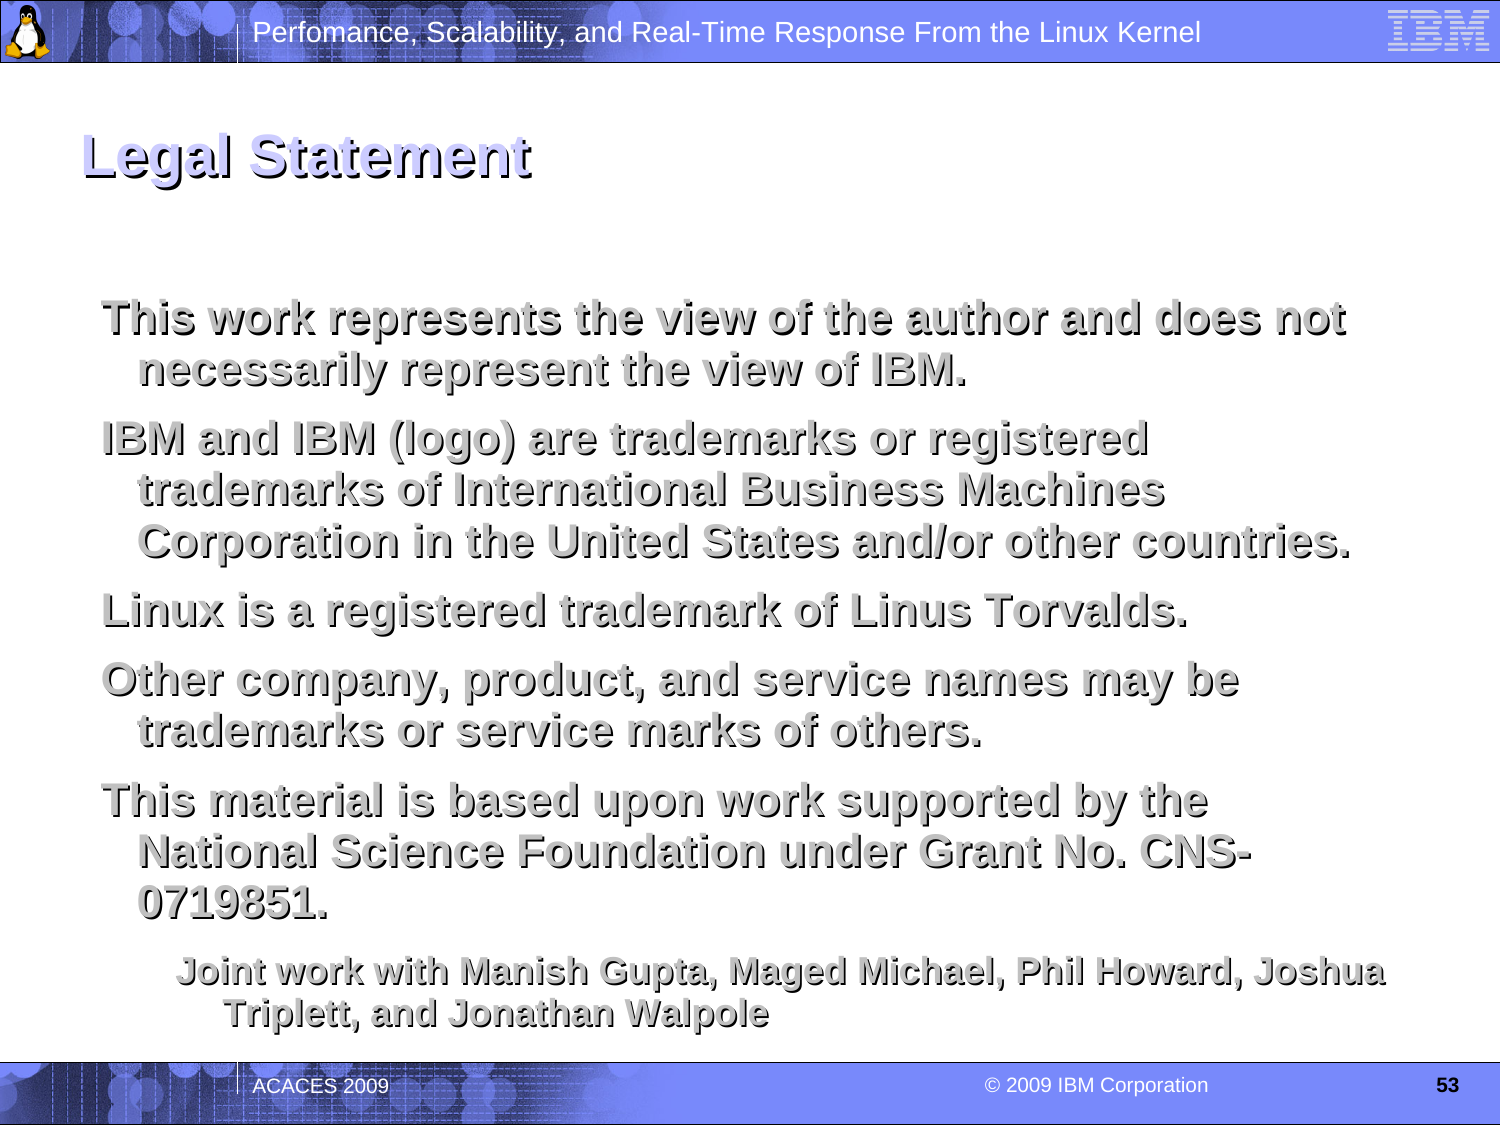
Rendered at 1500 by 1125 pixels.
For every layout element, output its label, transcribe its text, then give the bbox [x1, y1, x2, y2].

picture [1, 1, 1500, 62]
list This work represents the view of the author and does not necessarily represent the view of IBM. IBM and IBM (logo) are trademarks or registered trademarks of International Business Machines Corporation in the United States and/or other countries. Linux is a registered trademark of Linus Torvalds. Other company, product, and service names may be trademarks or service marks of others. This material is based upon work supported by the National Science Foundation under Grant No. CNS-0719851. Joint work with Manish Gupta, Maged Michael, Phil Howard, Joshua Triplett, and Jonathan Walpole [99, 291, 1389, 1034]
title Legal Statement [79, 124, 1433, 192]
picture [0, 1063, 1500, 1124]
